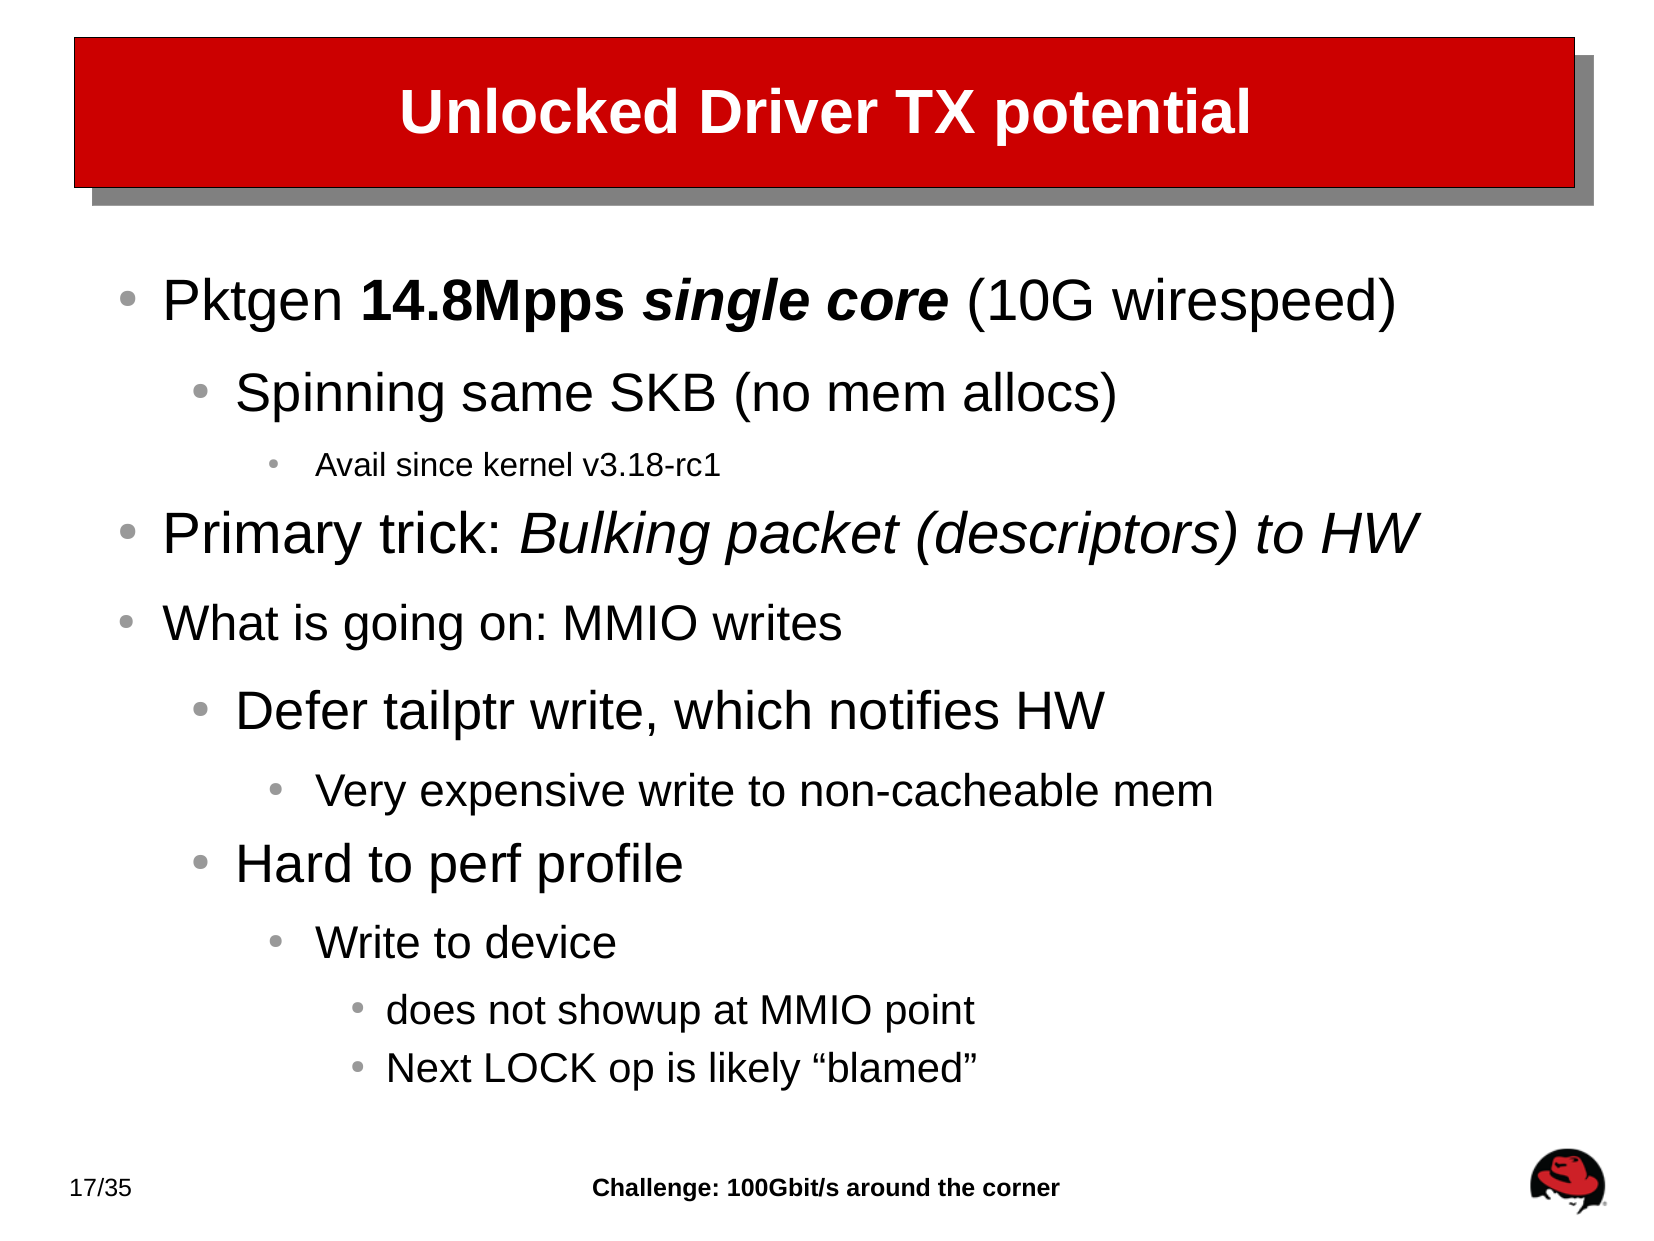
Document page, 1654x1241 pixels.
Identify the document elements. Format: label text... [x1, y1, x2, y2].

title Unlocked Driver TX potential [116, 37, 1538, 188]
picture [1529, 1146, 1613, 1224]
list Pktgen 14.8Mpps single core (10G wirespeed) Spinning same SKB (no mem allocs) Avail since kernel v3.18-rc1 Primary trick: Bulking packet (descriptors) to HW What is going on: MMIO writes Defer tailptr write, which notifies HW Very expensive write to non-cacheable mem Hard to perf profile Write to device does not showup at MMIO point Next LOCK op is likely “blamed” [102, 268, 1528, 1196]
